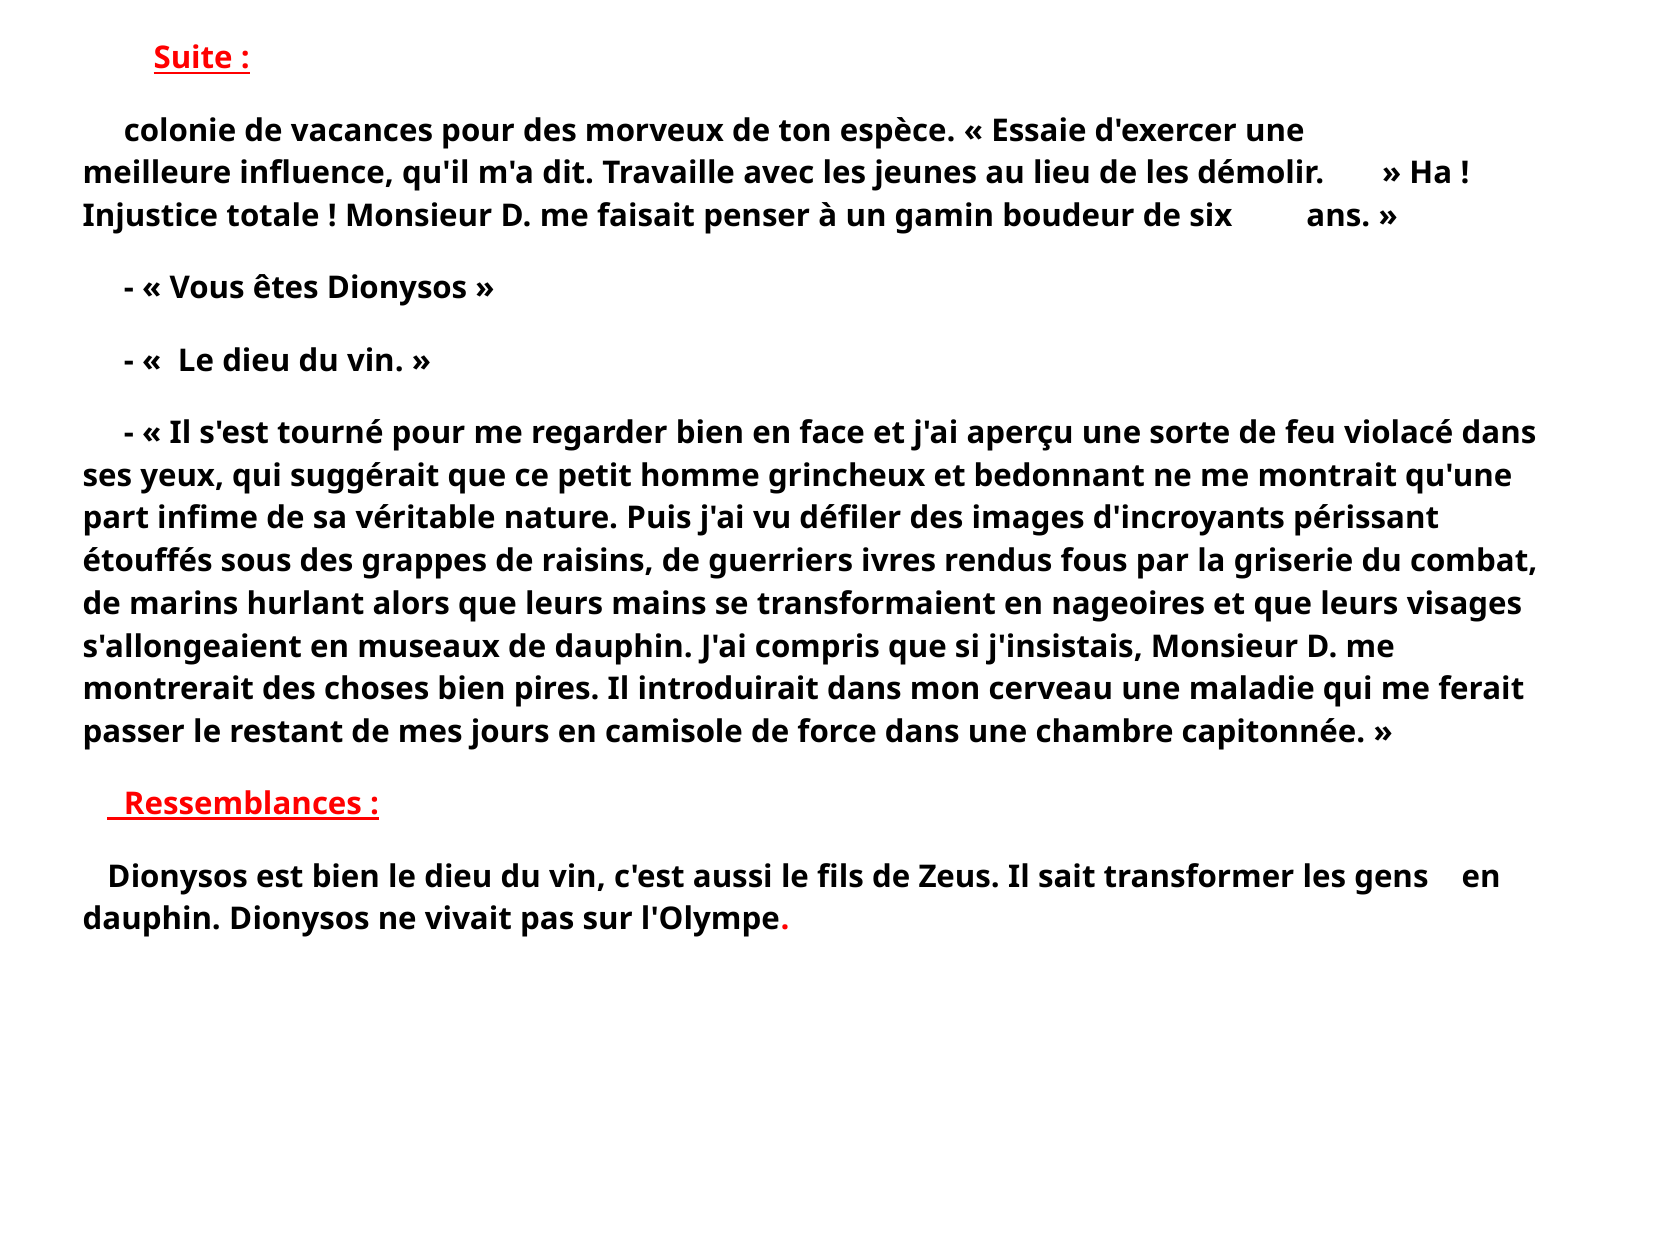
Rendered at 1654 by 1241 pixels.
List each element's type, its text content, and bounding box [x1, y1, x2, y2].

list Suite : colonie de vacances pour des morveux de ton espèce. « Essaie d'exercer une meilleure influence, qu'il m'a dit. Travaille avec les jeunes au lieu de les démolir. » Ha ! Injustice totale ! Monsieur D. me faisait penser à un gamin boudeur de six ans. » - « Vous êtes Dionysos » - « Le dieu du vin. » - « Il s'est tourné pour me regarder bien en face et j'ai aperçu une sorte de feu violacé dans ses yeux, qui suggérait que ce petit homme grincheux et bedonnant ne me montrait qu'une part infime de sa véritable nature. Puis j'ai vu défiler des images d'incroyants périssant étouffés sous des grappes de raisins, de guerriers ivres rendus fous par la griserie du combat, de marins hurlant alors que leurs mains se transformaient en nageoires et que leurs visages s'allongeaient en museaux de dauphin. J'ai compris que si j'insistais, Monsieur D. me montrerait des choses bien pires. Il introduirait dans mon cerveau une maladie qui me ferait passer le restant de mes jours en camisole de force dans une chambre capitonnée. » Ressemblances : Dionysos est bien le dieu du vin, c'est aussi le fils de Zeus. Il sait transformer les gens en dauphin. Dionysos ne vivait pas sur l'Olympe. [82, 35, 1571, 1241]
